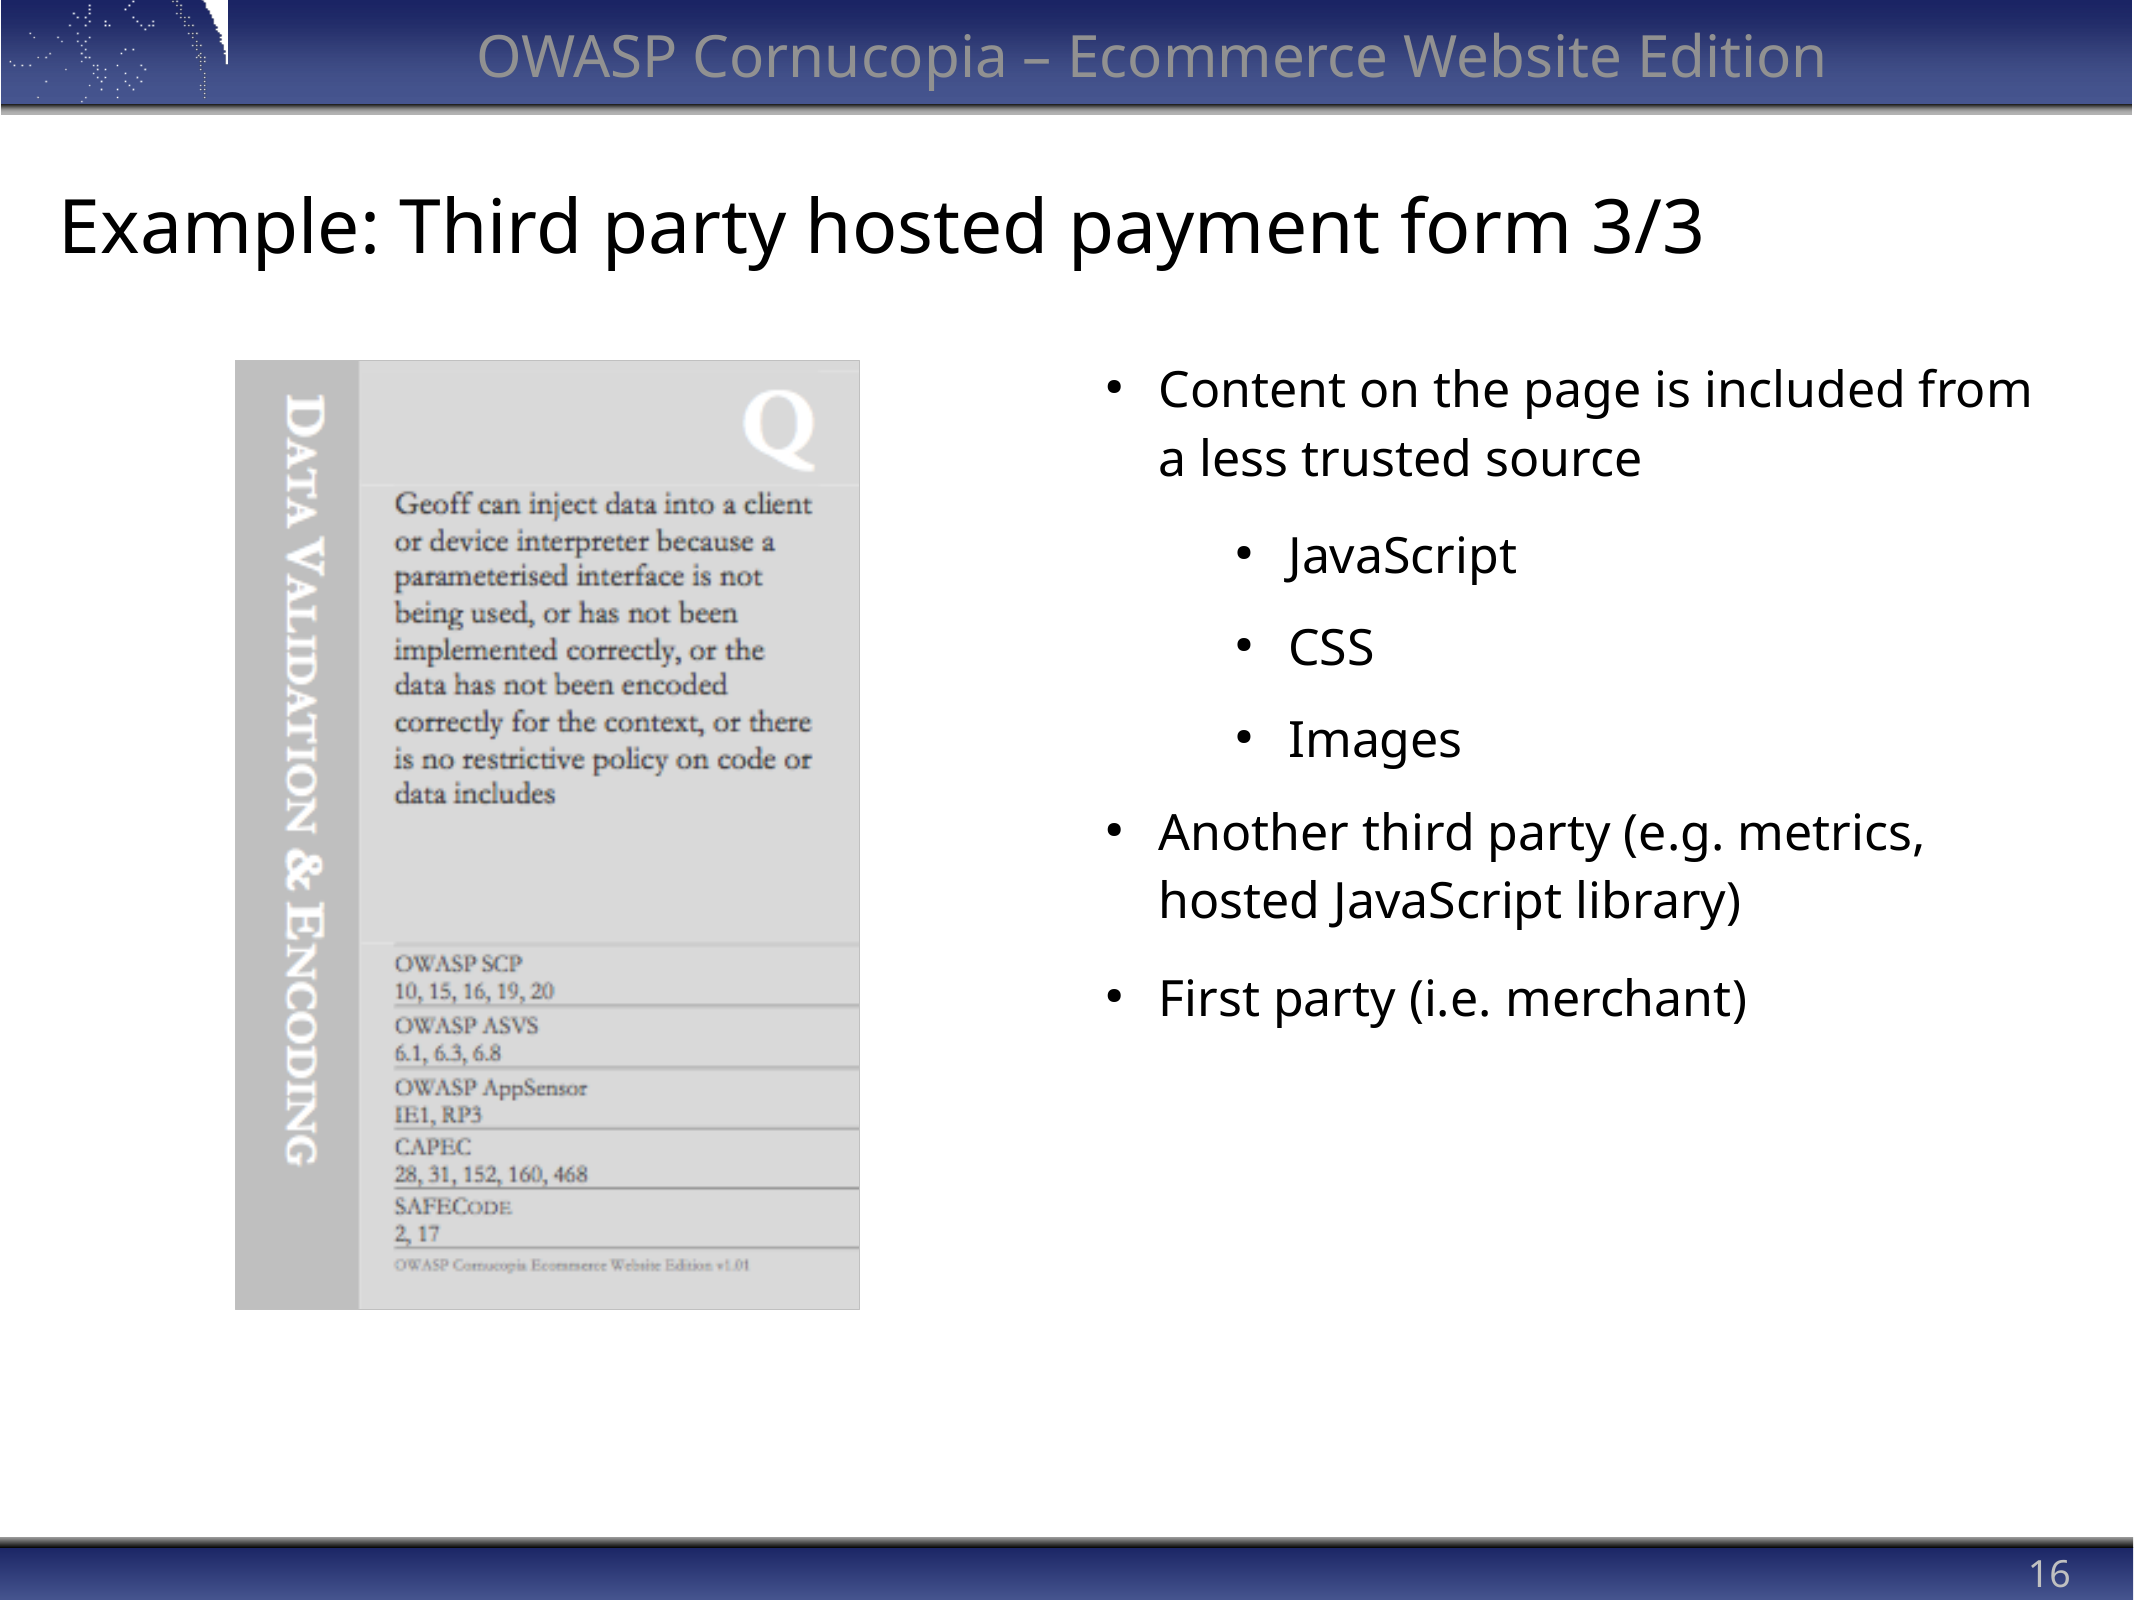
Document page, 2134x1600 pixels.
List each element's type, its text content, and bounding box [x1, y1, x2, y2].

title Example: Third party hosted payment form 3/3 [58, 124, 2126, 325]
list Content on the page is included from a less trusted source JavaScript CSS Images [1087, 354, 2068, 797]
list Another third party (e.g. metrics, hosted JavaScript library) First party (i.e. merchant) [1087, 797, 2068, 1536]
picture [236, 361, 860, 1309]
